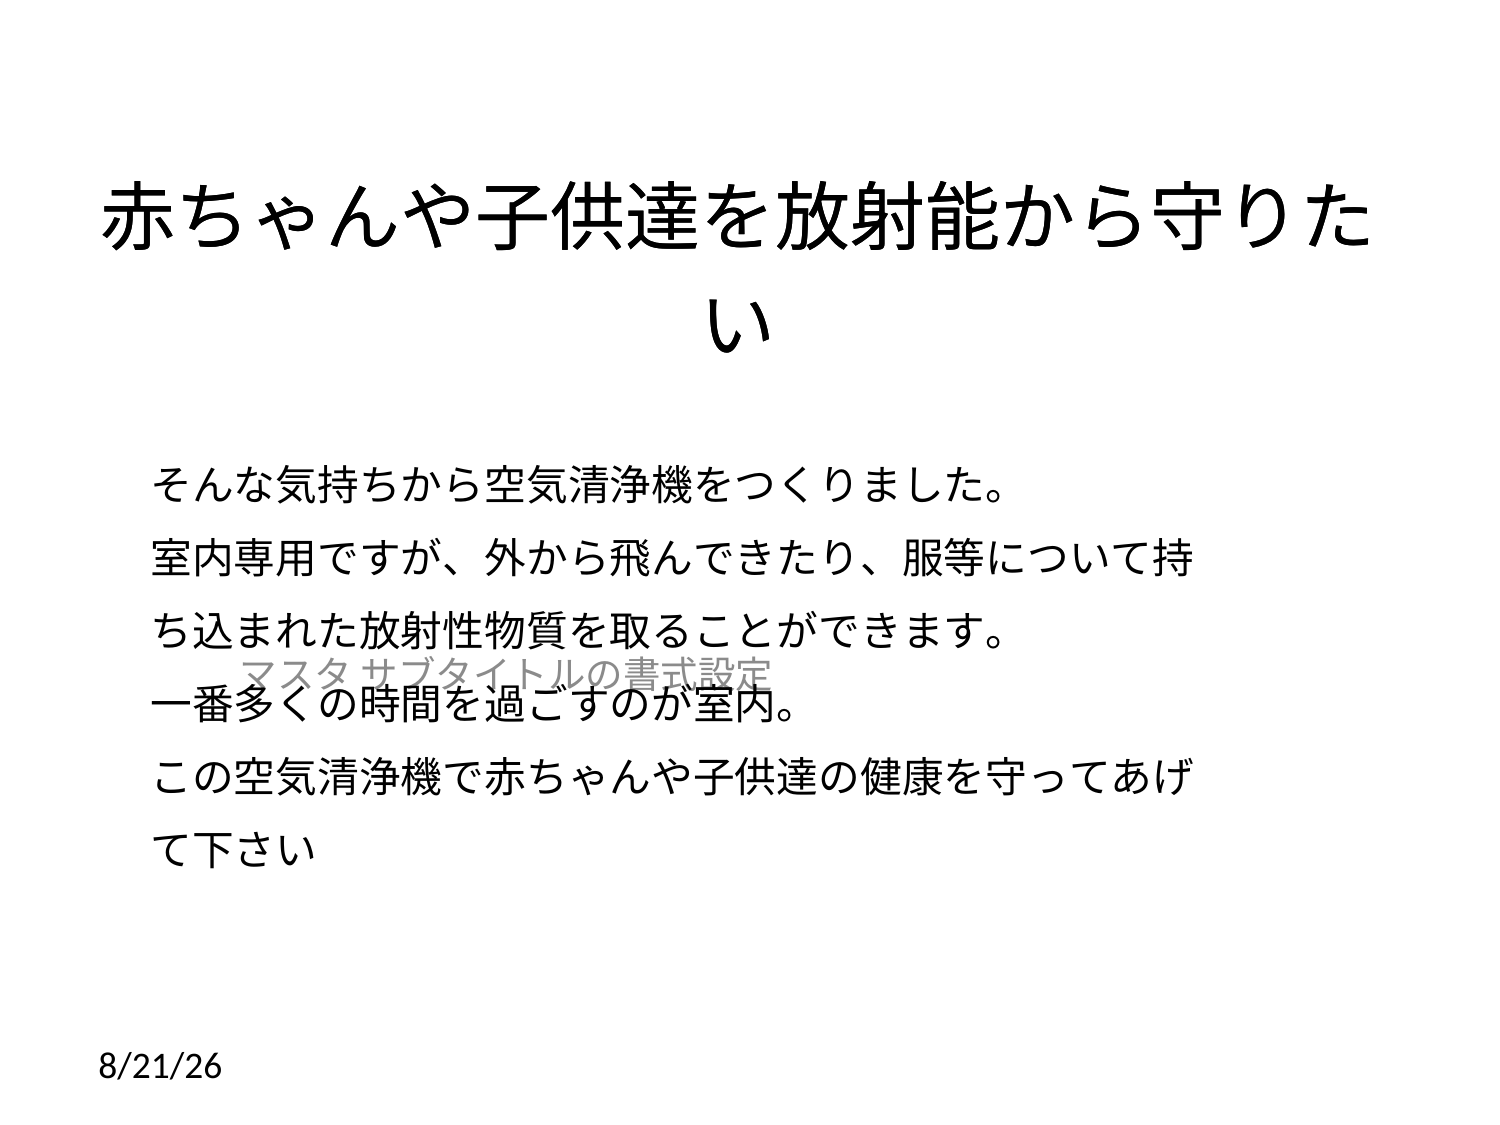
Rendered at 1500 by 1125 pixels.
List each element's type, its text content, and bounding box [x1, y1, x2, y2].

text_box そんな気持ちから空気清浄機をつくりました。 室内専用ですが、外から飛んできたり、服等について持ち込まれた放射性物質を取ることができます。 一番多くの時間を過ごすのが室内。 この空気清浄機で赤ちゃんや子供達の健康を守ってあげて下さい [135, 432, 1247, 808]
title 赤ちゃんや子供達を放射能から守りたい [76, 243, 1400, 421]
